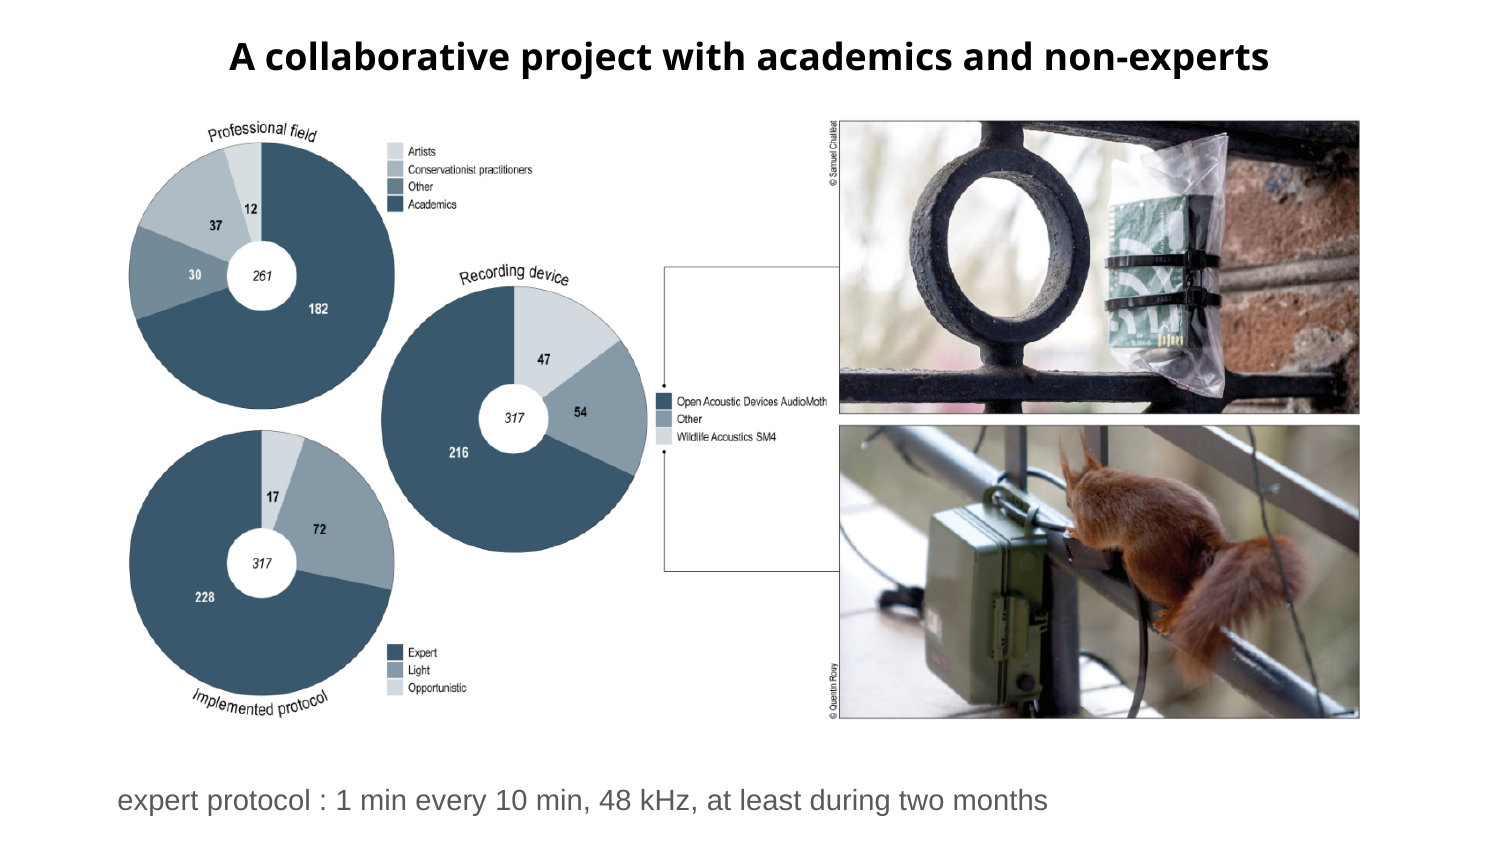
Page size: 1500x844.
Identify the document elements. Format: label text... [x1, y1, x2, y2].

text_box A collaborative project with academics and non-experts [0, 17, 1500, 138]
text_box expert protocol : 1 min every 10 min, 48 kHz, at least during two months [102, 766, 1469, 832]
picture [118, 93, 1367, 738]
